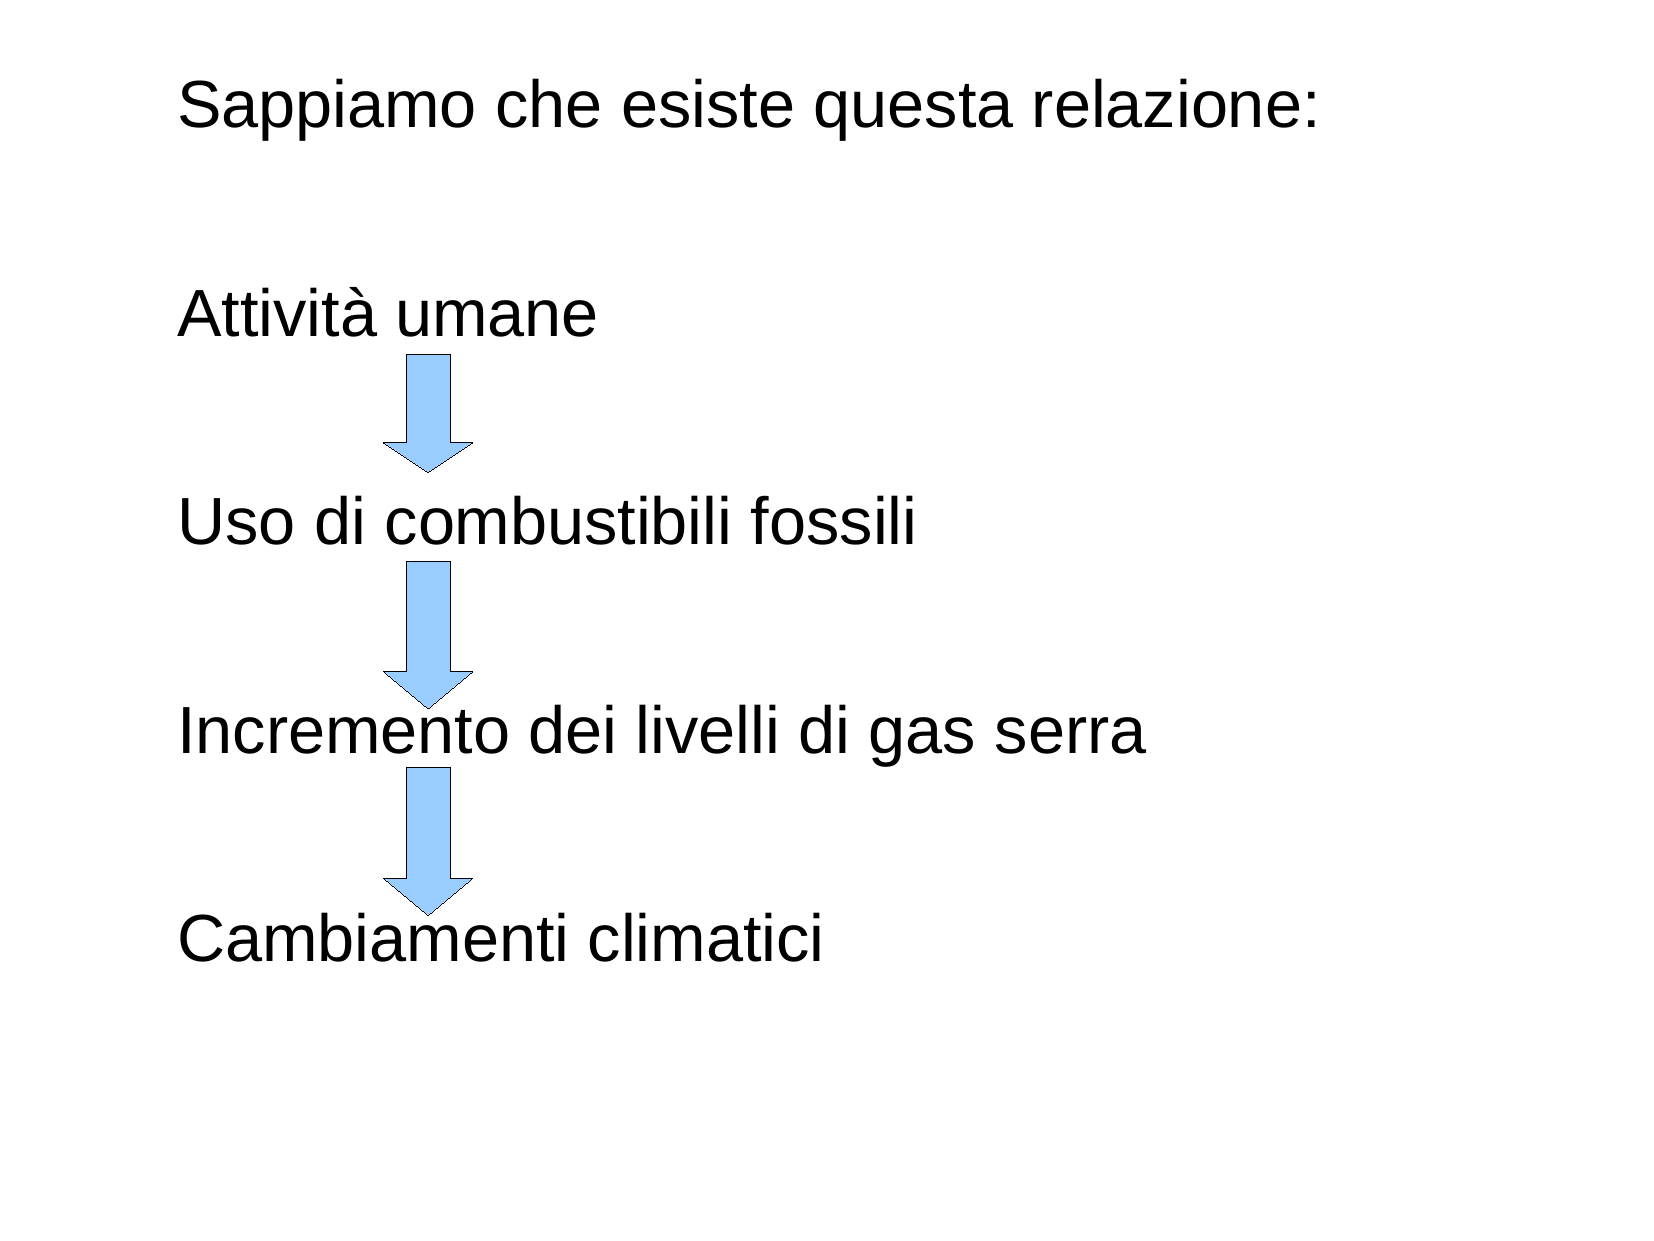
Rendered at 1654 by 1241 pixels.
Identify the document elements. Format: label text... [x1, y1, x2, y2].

text_box [383, 767, 473, 916]
text_box [383, 561, 473, 709]
text_box [383, 354, 473, 473]
list Sappiamo che esiste questa relazione: Attività umane Uso di combustibili fossili Incremento dei livelli di gas serra Cambiamenti climatici [106, 67, 1595, 977]
